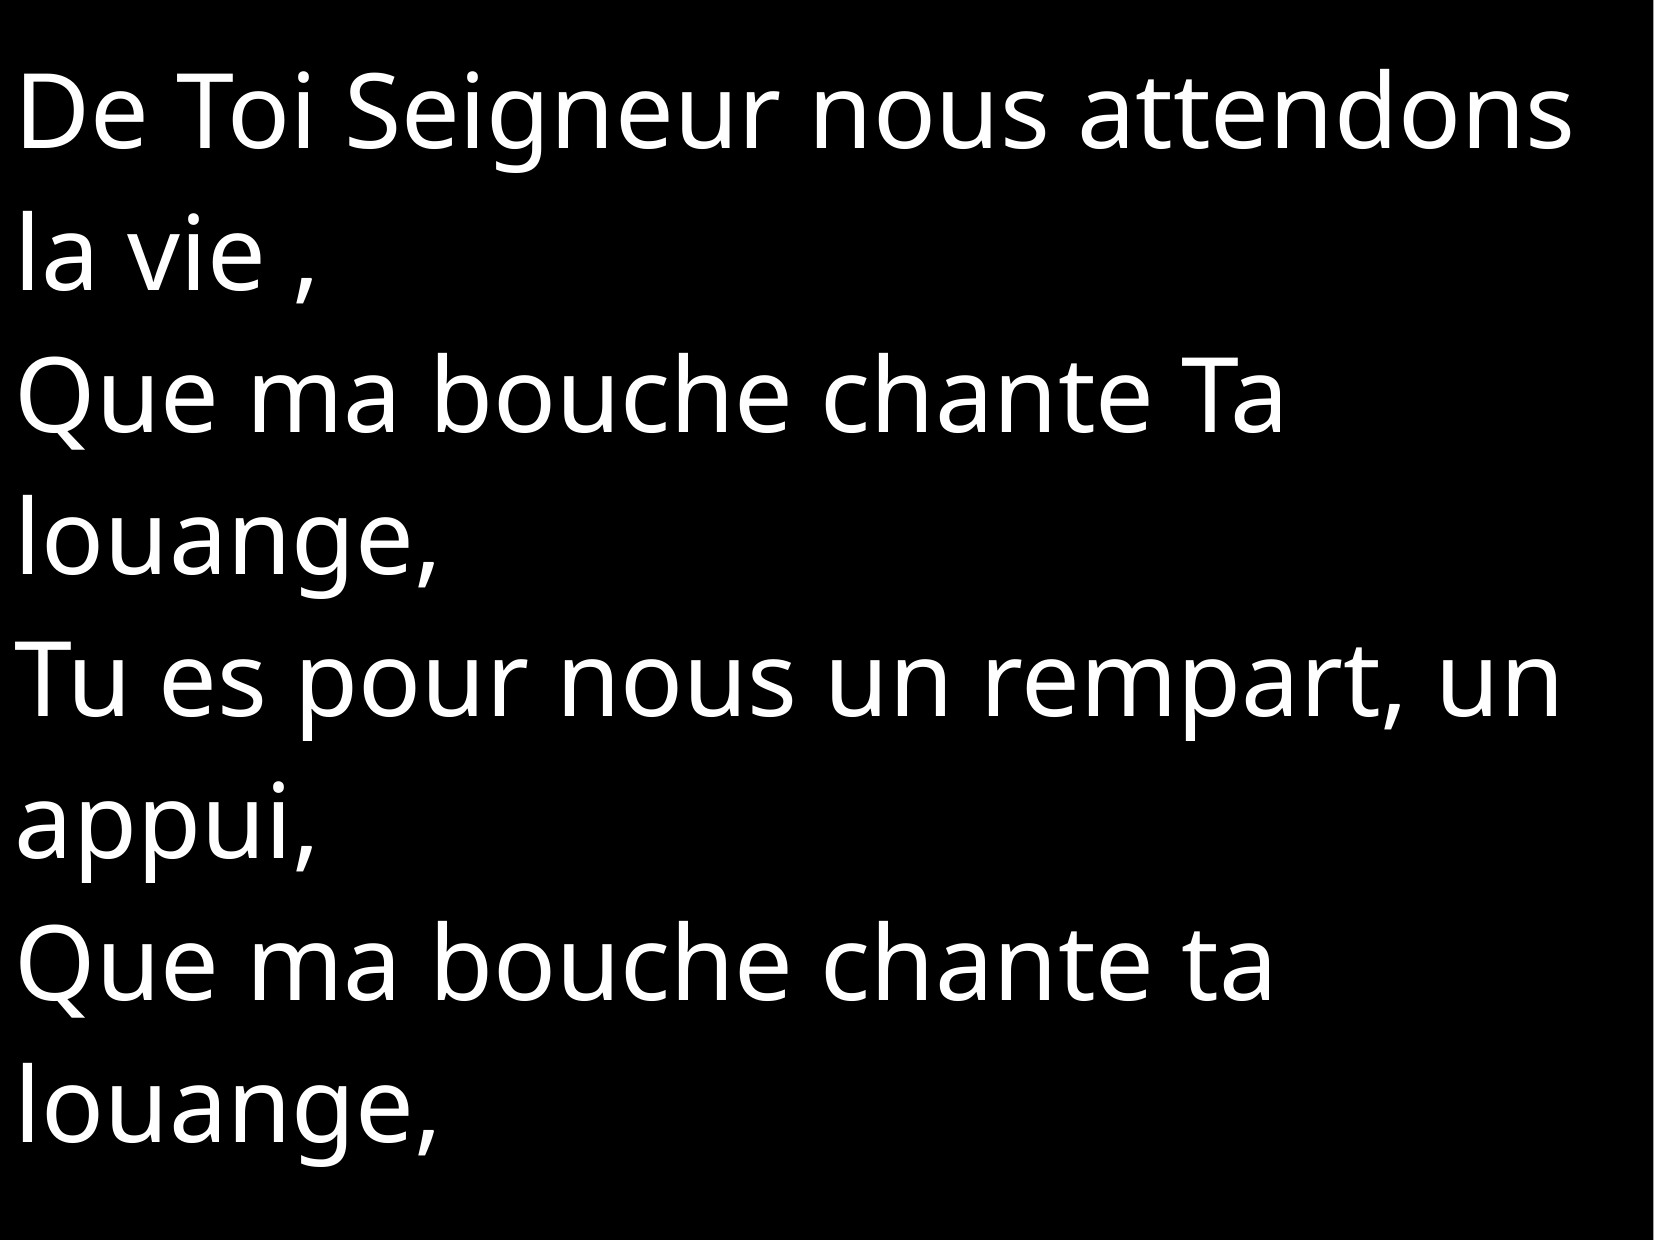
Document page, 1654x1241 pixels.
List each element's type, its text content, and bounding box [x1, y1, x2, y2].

text_box De Toi Seigneur nous attendons la vie , Que ma bouche chante Ta louange, Tu es pour nous un rempart, un appui, Que ma bouche chante ta louange, [0, 29, 1654, 1211]
